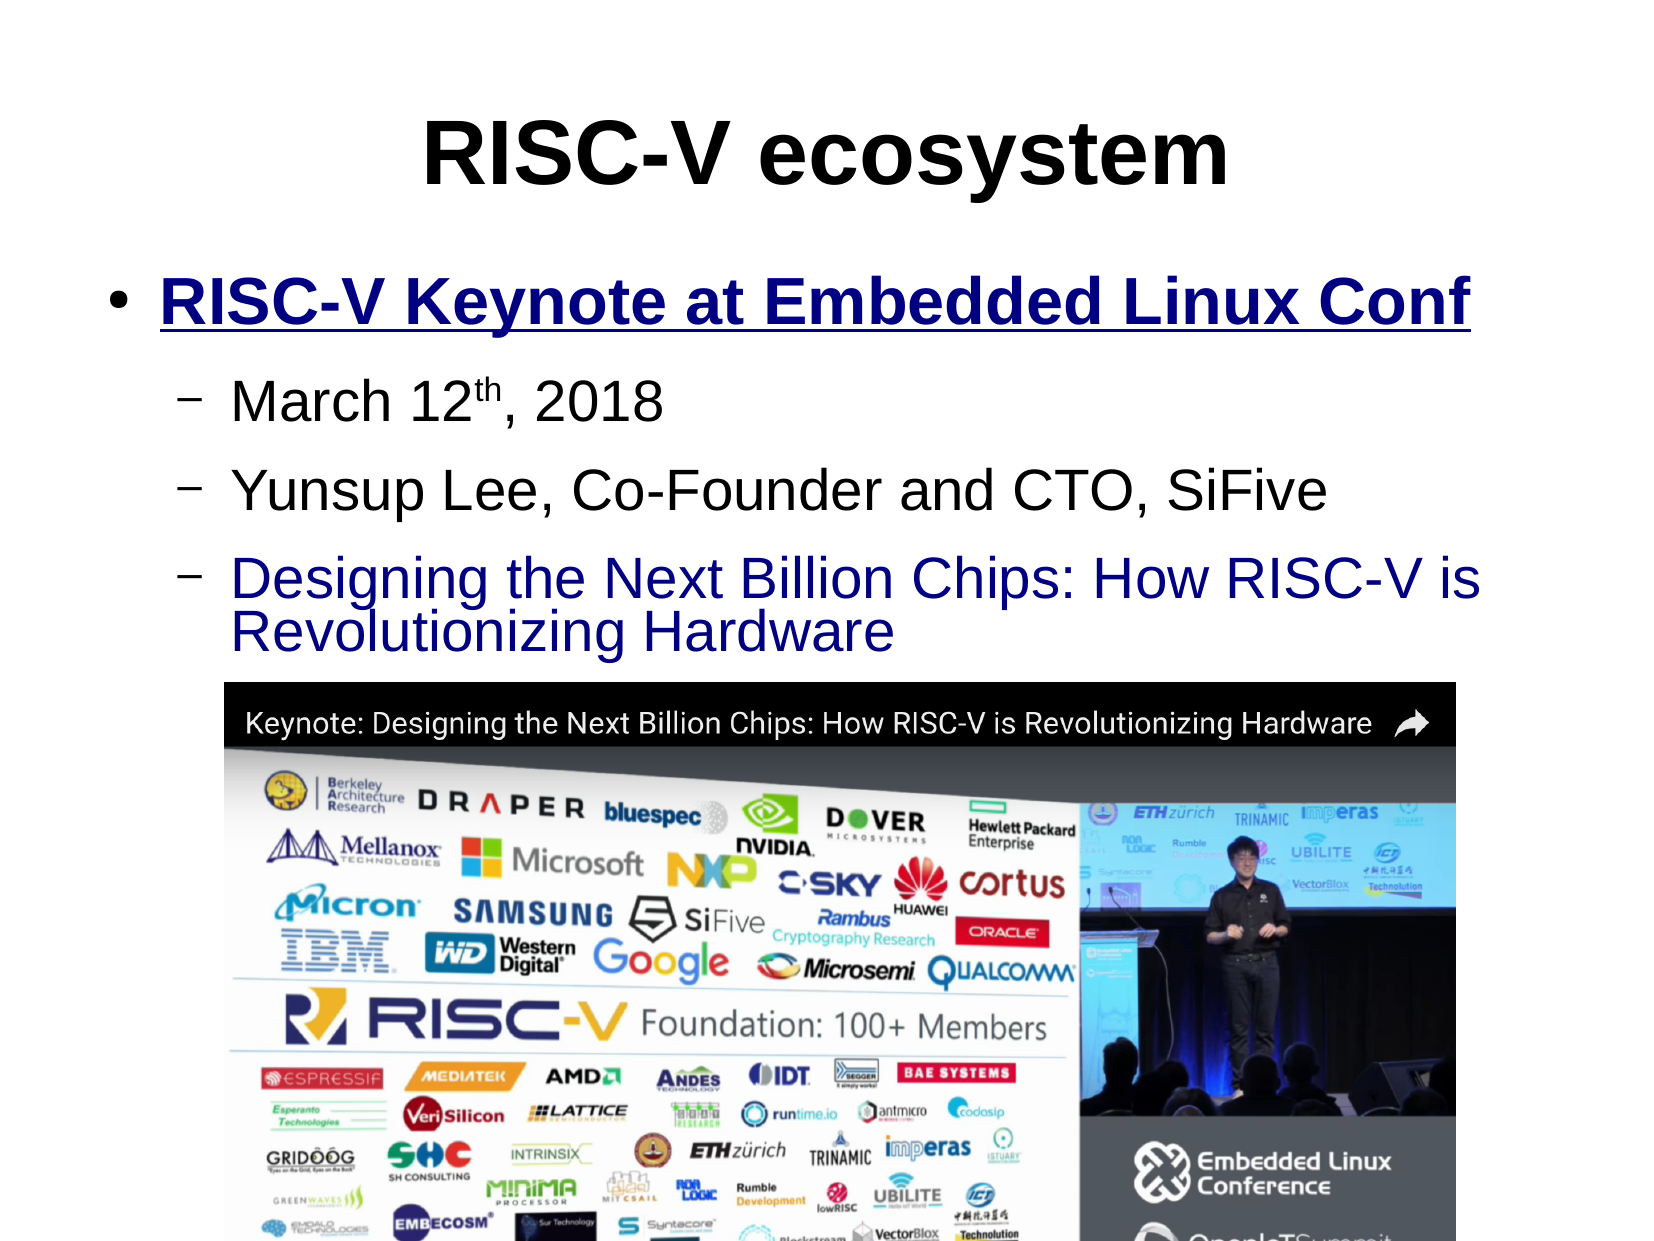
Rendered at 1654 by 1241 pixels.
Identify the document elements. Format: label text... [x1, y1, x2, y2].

list RISC-V Keynote at Embedded Linux Conf March 12th, 2018 Yunsup Lee, Co-Founder and CTO, SiFive Designing the Next Billion Chips: How RISC-V is Revolutionizing Hardware [89, 257, 1531, 865]
picture [224, 682, 1456, 1241]
title RISC-V ecosystem [82, 49, 1571, 257]
